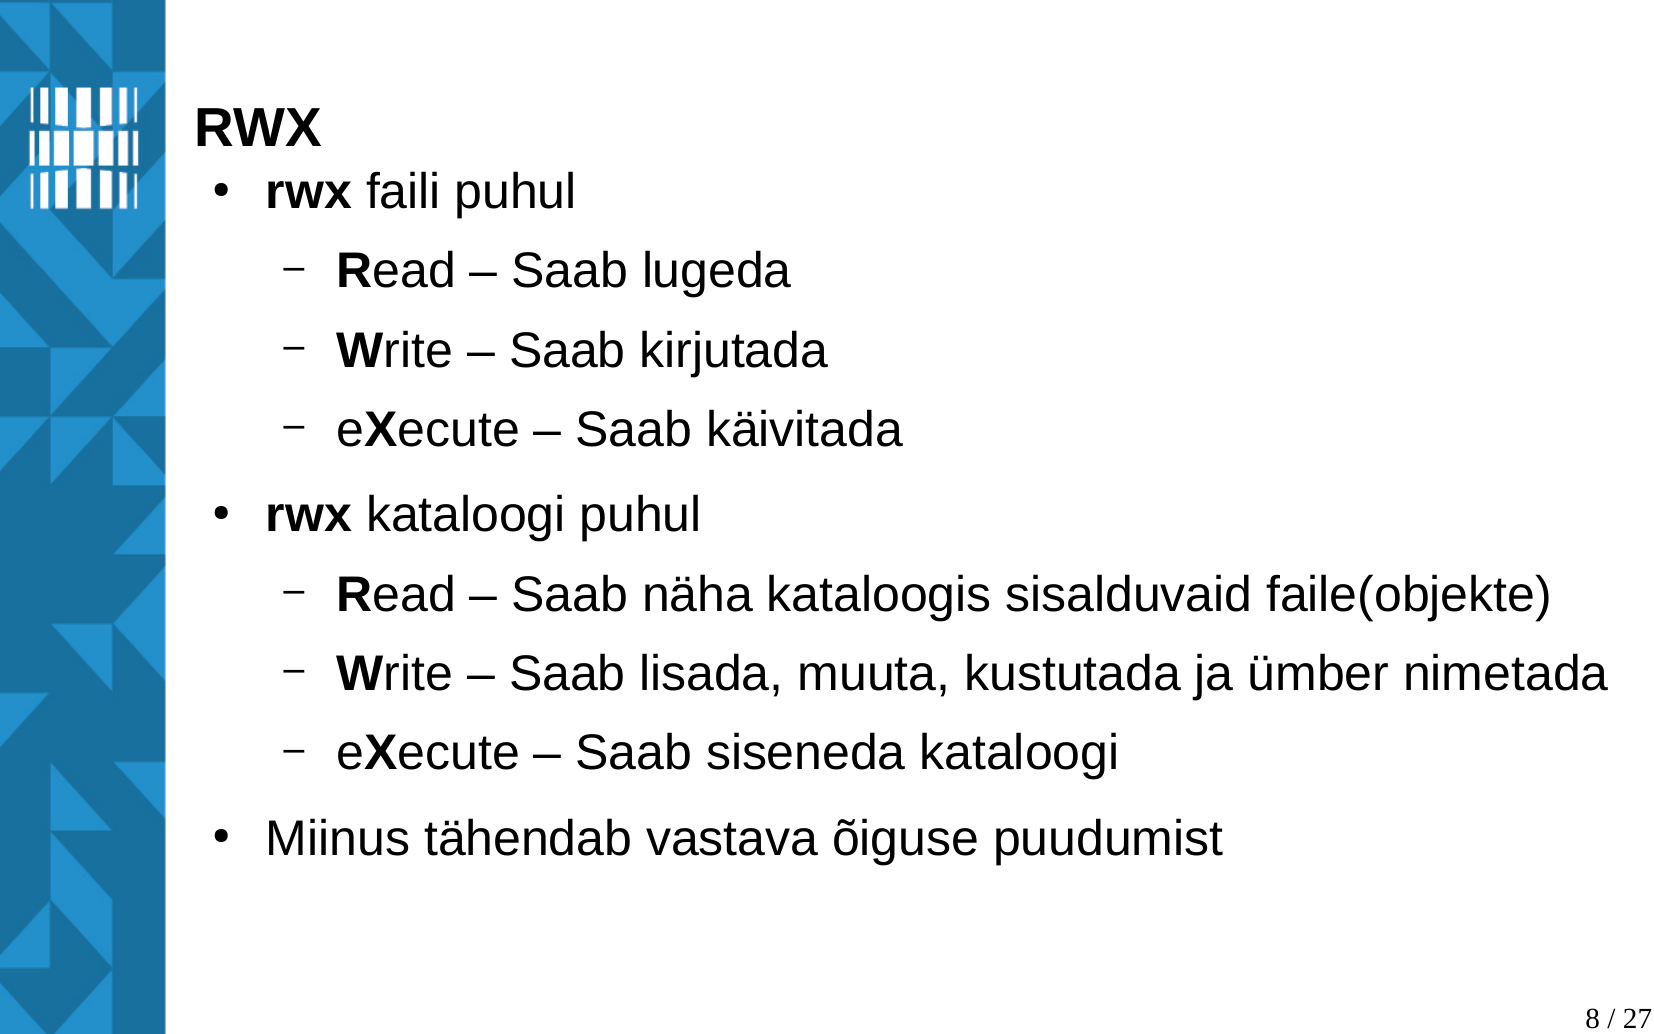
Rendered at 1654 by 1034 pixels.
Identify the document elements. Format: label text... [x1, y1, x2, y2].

list rwx faili puhul Read – Saab lugeda Write – Saab kirjutada eXecute – Saab käivitada rwx kataloogi puhul Read – Saab näha kataloogis sisalduvaid faile(objekte) Write – Saab lisada, muuta, kustutada ja ümber nimetada eXecute – Saab siseneda kataloogi Miinus tähendab vastava õiguse puudumist [194, 163, 1625, 945]
title RWX [194, 41, 1595, 163]
